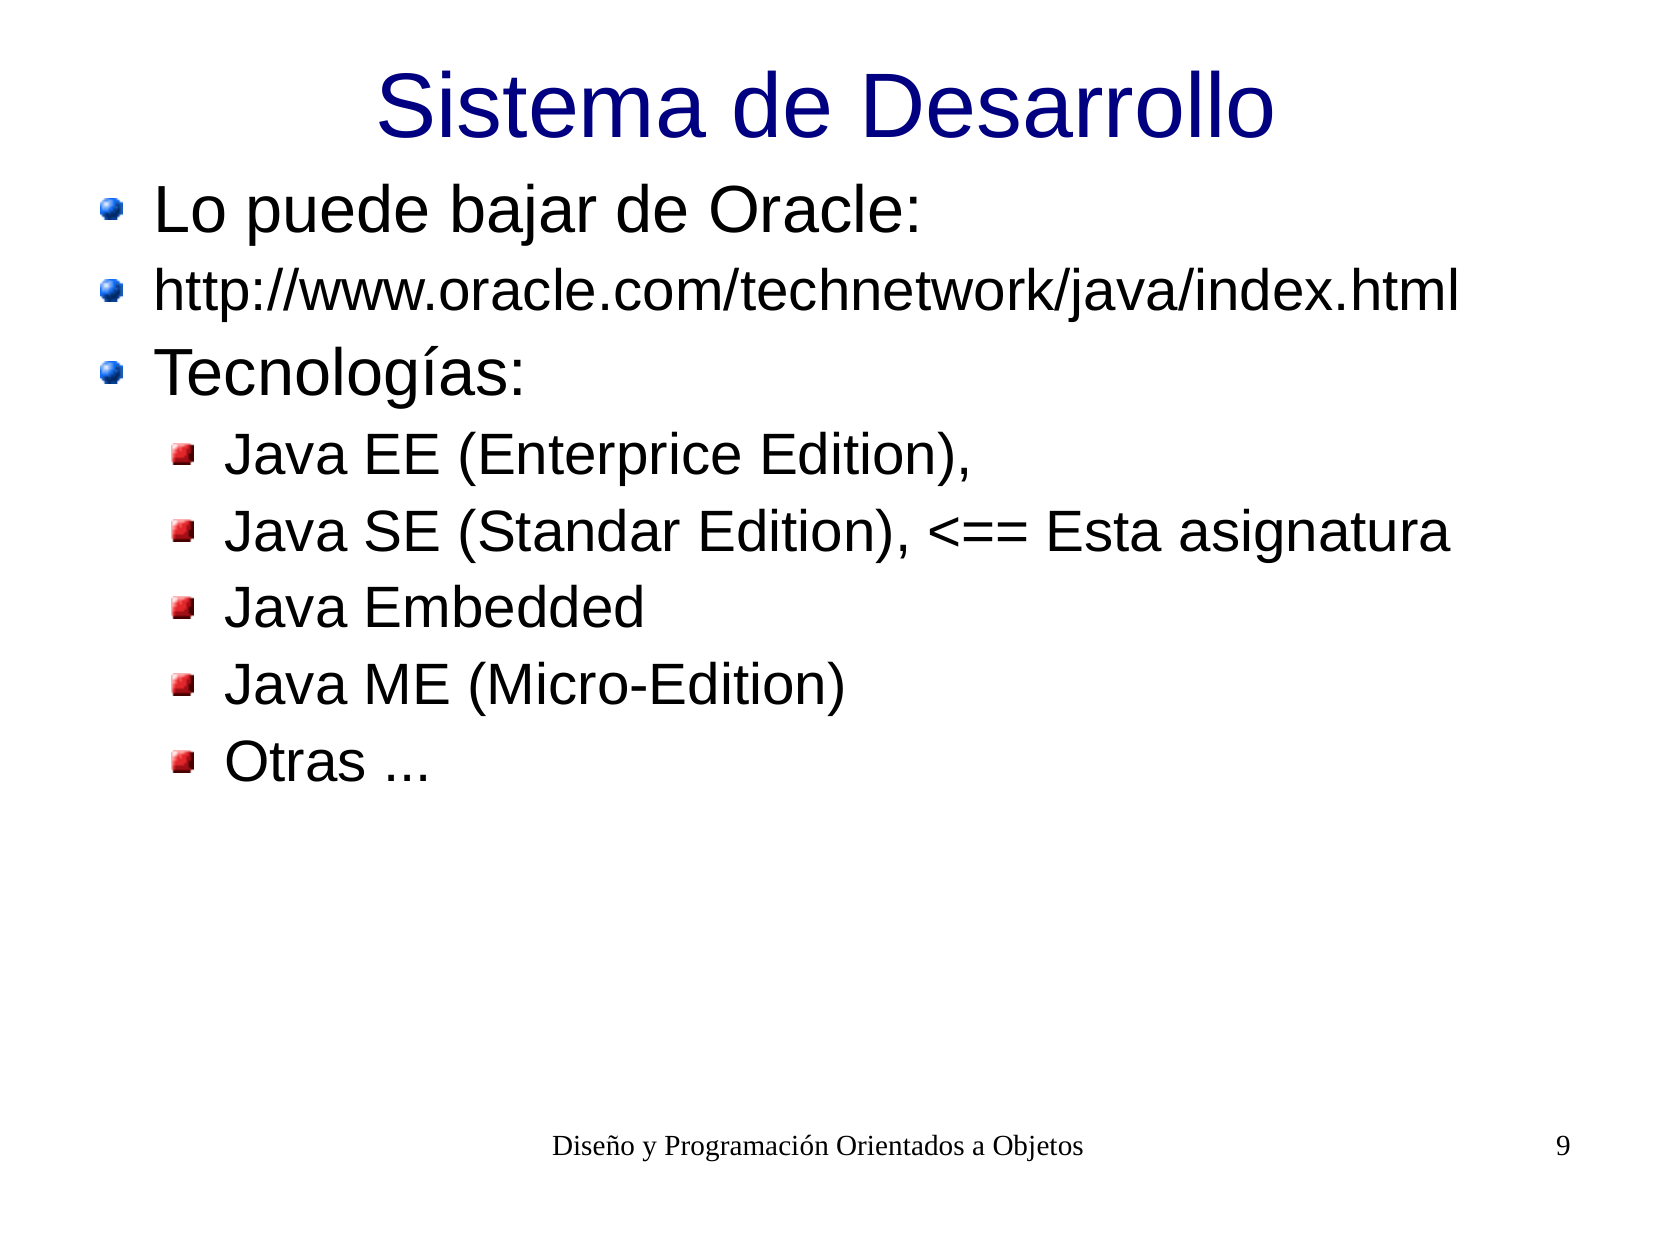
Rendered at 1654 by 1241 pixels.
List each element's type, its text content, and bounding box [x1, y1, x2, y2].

title Sistema de Desarrollo [82, 44, 1571, 159]
list Lo puede bajar de Oracle: http://www.oracle.com/technetwork/java/index.html Tecnologías: Java EE (Enterprice Edition), Java SE (Standar Edition), <== Esta asignatura Java Embedded Java ME (Micro-Edition) Otras ... [82, 171, 1571, 1126]
